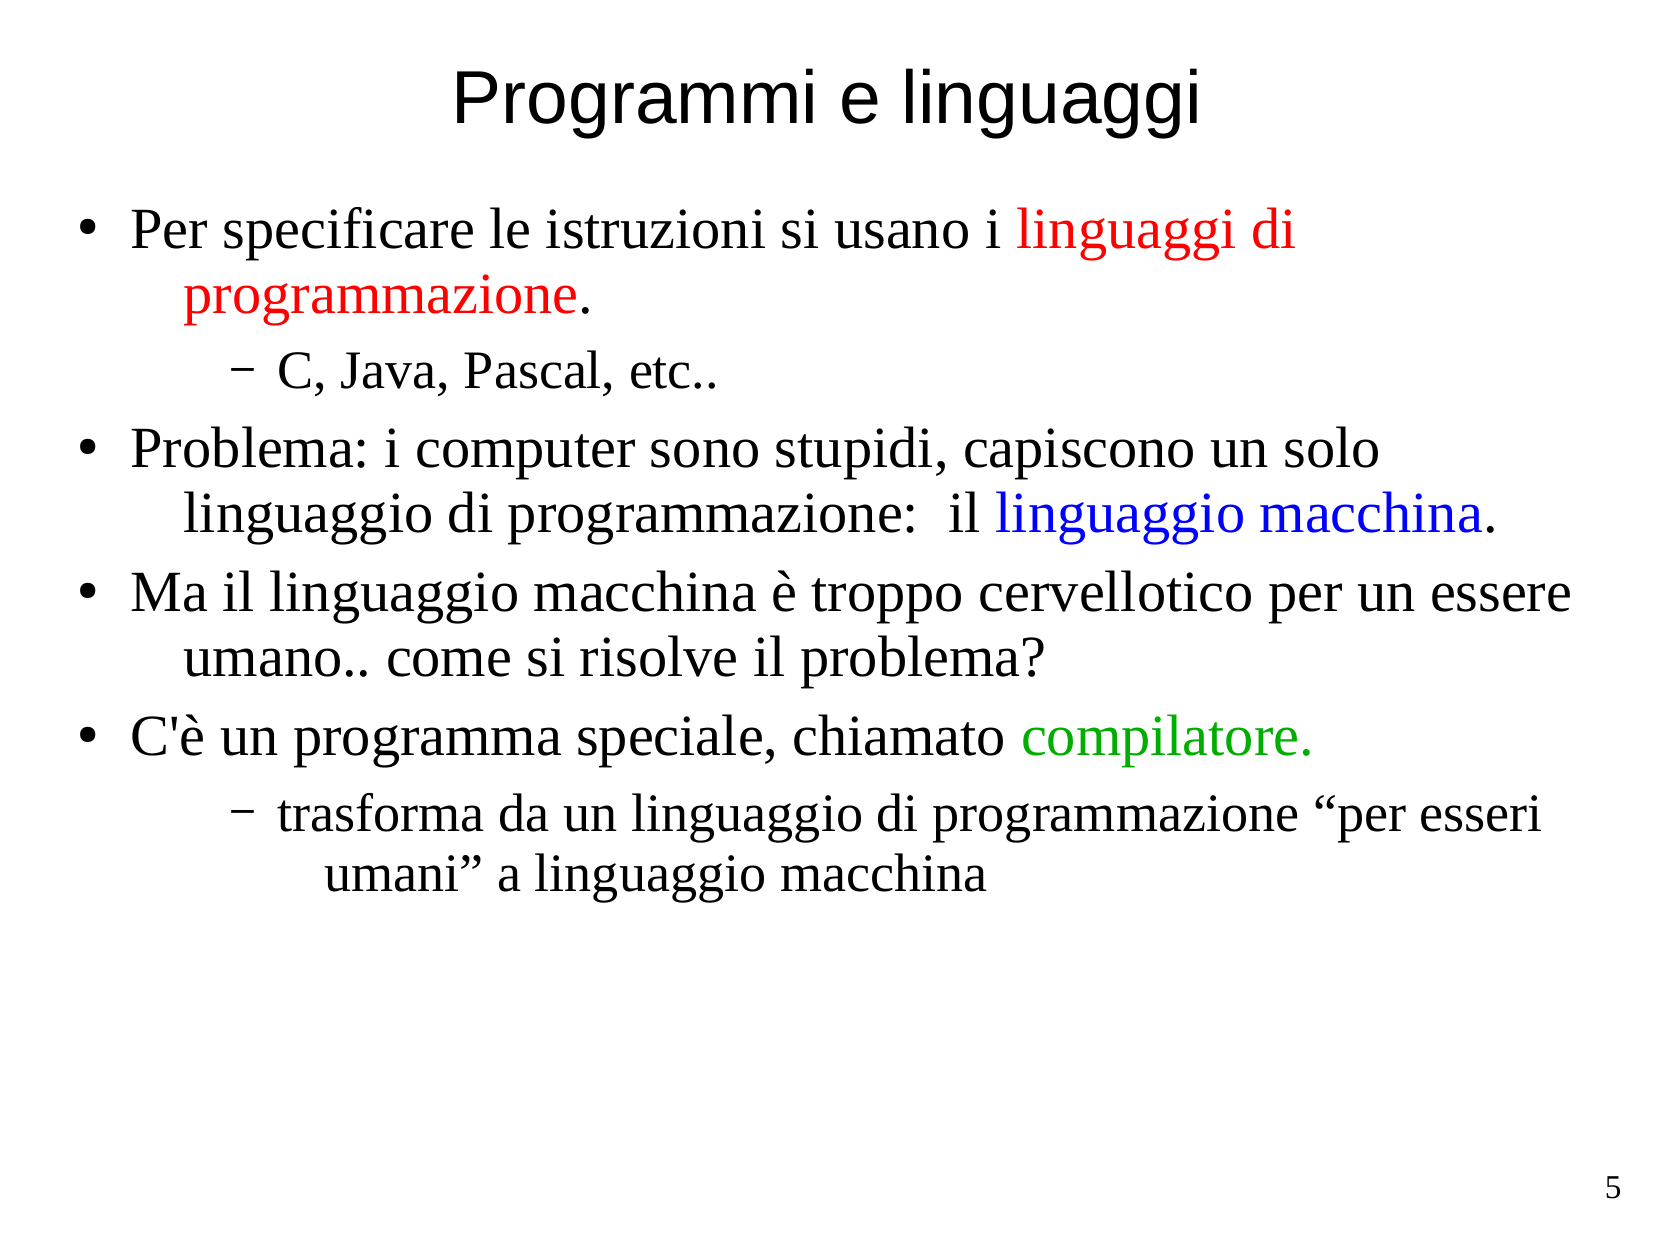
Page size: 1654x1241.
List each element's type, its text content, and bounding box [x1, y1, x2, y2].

title Programmi e linguaggi [37, 30, 1617, 166]
list Per specificare le istruzioni si usano i linguaggi di programmazione. C, Java, Pascal, etc.. Problema: i computer sono stupidi, capiscono un solo linguaggio di programmazione: il linguaggio macchina. Ma il linguaggio macchina è troppo cervellotico per un essere umano.. come si risolve il problema? C'è un programma speciale, chiamato compilatore. trasforma da un linguaggio di programmazione “per esseri umani” a linguaggio macchina [42, 196, 1612, 1187]
